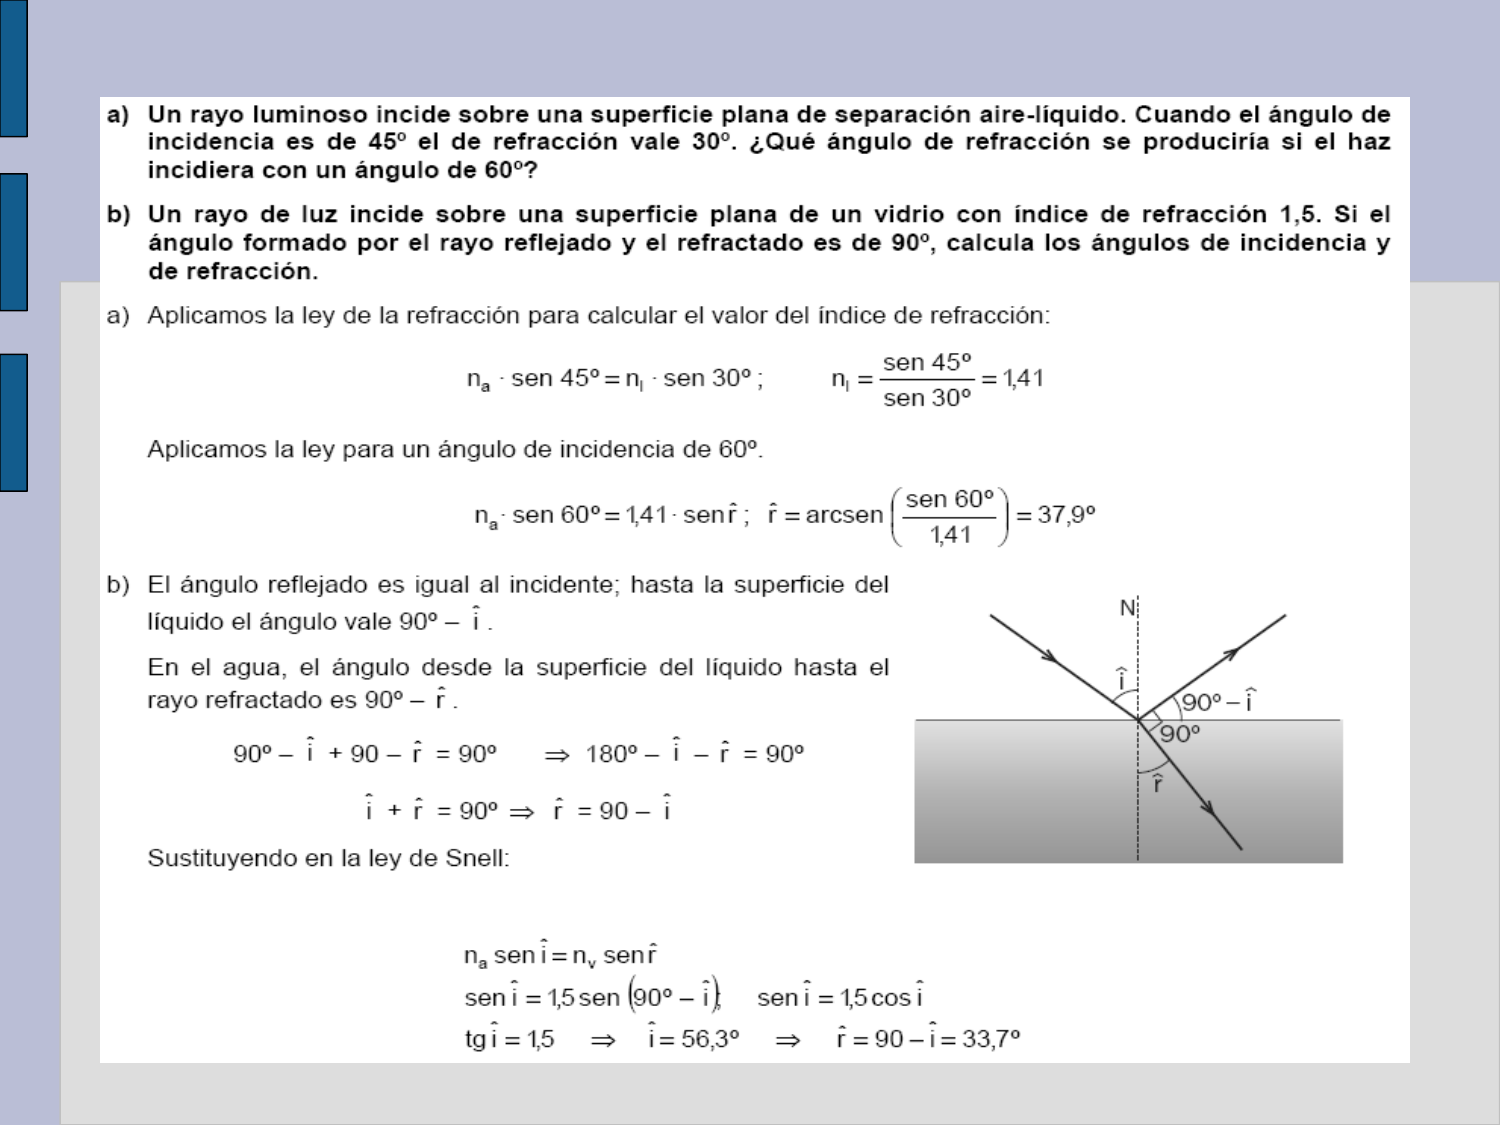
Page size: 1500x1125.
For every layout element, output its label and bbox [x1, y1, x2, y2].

picture [100, 97, 1410, 1063]
